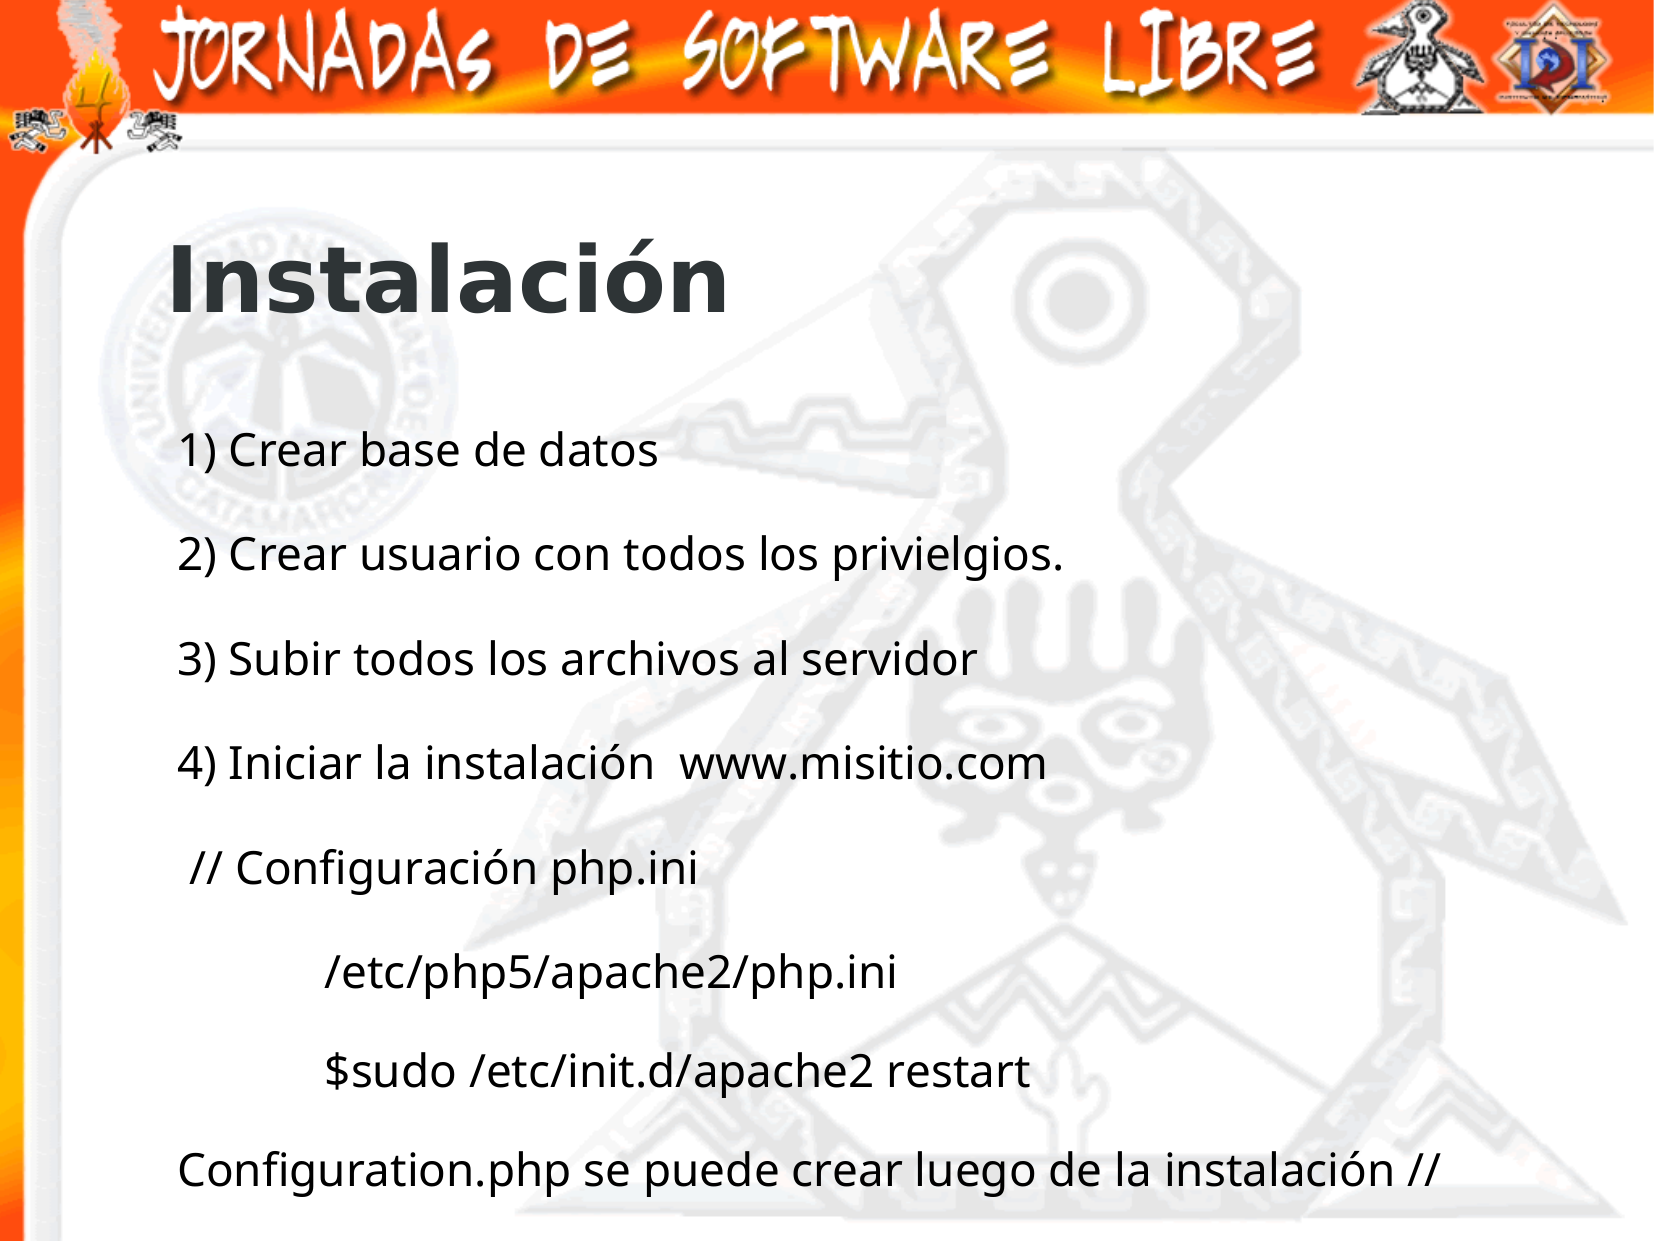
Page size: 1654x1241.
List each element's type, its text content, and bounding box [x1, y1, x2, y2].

picture [0, 0, 1654, 1241]
title Instalación [165, 177, 1654, 385]
list 1) Crear base de datos 2) Crear usuario con todos los privielgios. 3) Subir todos los archivos al servidor 4) Iniciar la instalación www.misitio.com // Configuración php.ini /etc/php5/apache2/php.ini $sudo /etc/init.d/apache2 restart Configuration.php se puede crear luego de la instalación // [88, 404, 1577, 1211]
